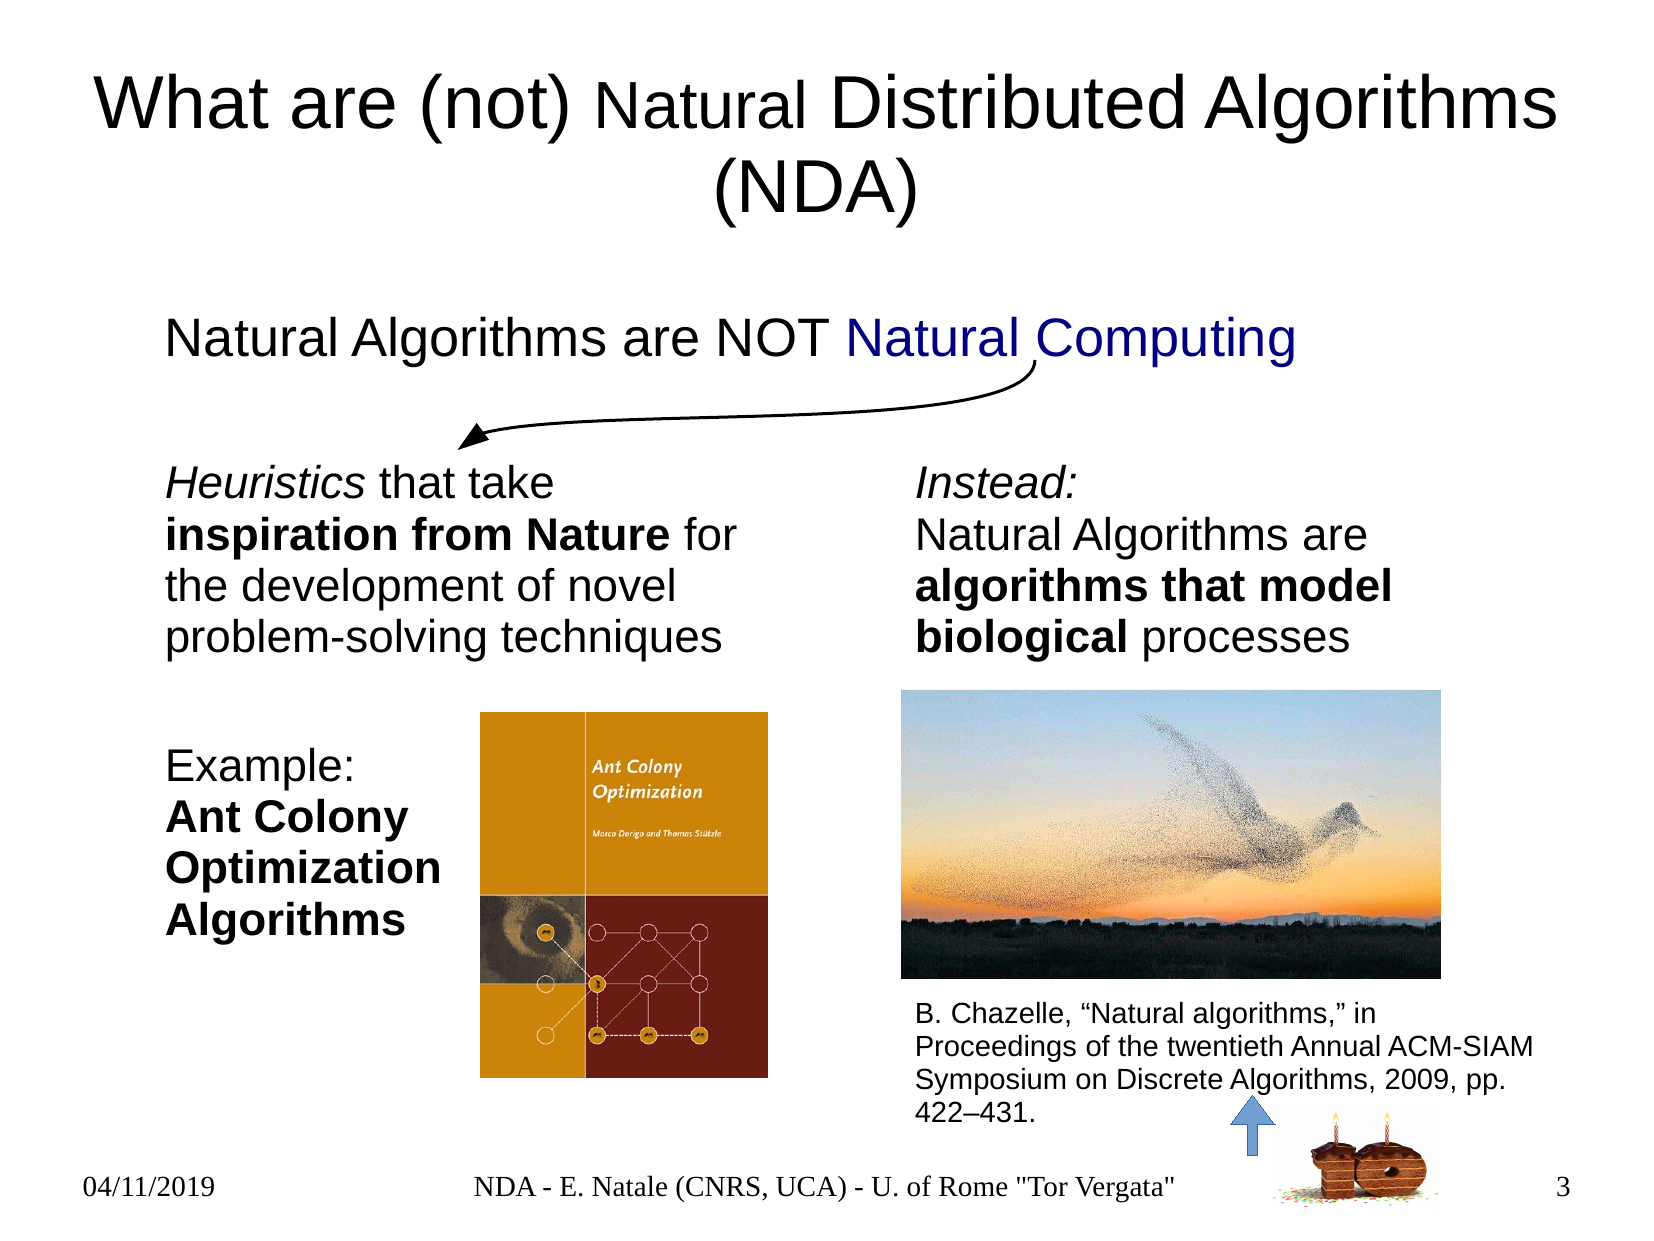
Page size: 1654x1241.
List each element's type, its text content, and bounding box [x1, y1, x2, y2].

picture [1272, 1102, 1440, 1216]
text_box Instead: Natural Algorithms are algorithms that model biological processes [900, 450, 1501, 670]
text_box Example: Ant Colony Optimization Algorithms [150, 732, 466, 1018]
text_box B. Chazelle, “Natural algorithms,” in Proceedings of the twentieth Annual ACM-SIAM Symposium on Discrete Algorithms, 2009, pp. 422–431. [900, 990, 1561, 1136]
text_box Heuristics that take inspiration from Nature for the development of novel problem-solving techniques [150, 450, 766, 670]
text_box [1230, 1095, 1276, 1156]
title What are (not) Natural Distributed Algorithms (NDA) [82, 60, 1571, 229]
picture [901, 689, 1441, 979]
text_box Natural Algorithms are NOT Natural Computing [150, 300, 1501, 376]
picture [480, 712, 768, 1078]
